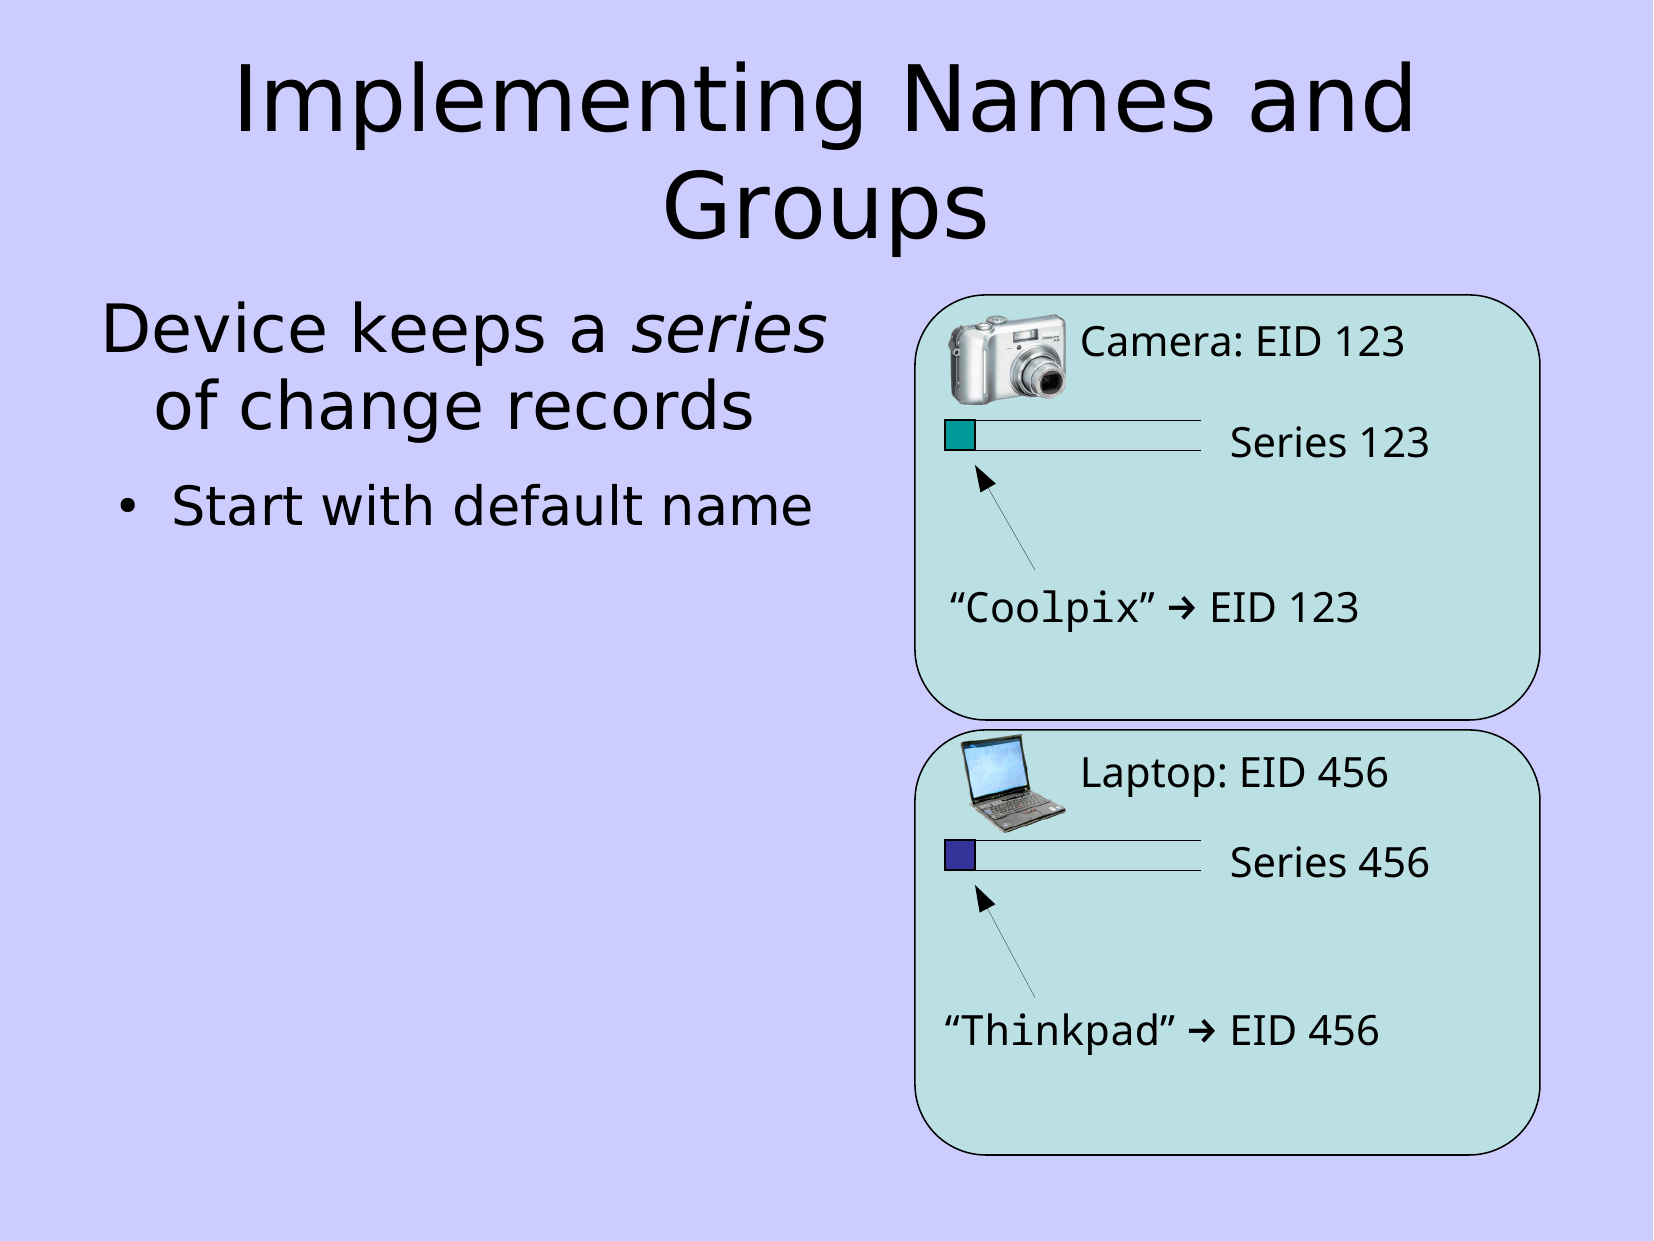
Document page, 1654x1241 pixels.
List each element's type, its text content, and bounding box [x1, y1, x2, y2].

list Device keeps a series of change records Start with default name [82, 290, 1571, 1095]
text_box [915, 1095, 1540, 1156]
title Implementing Names and Groups [82, 46, 1571, 260]
